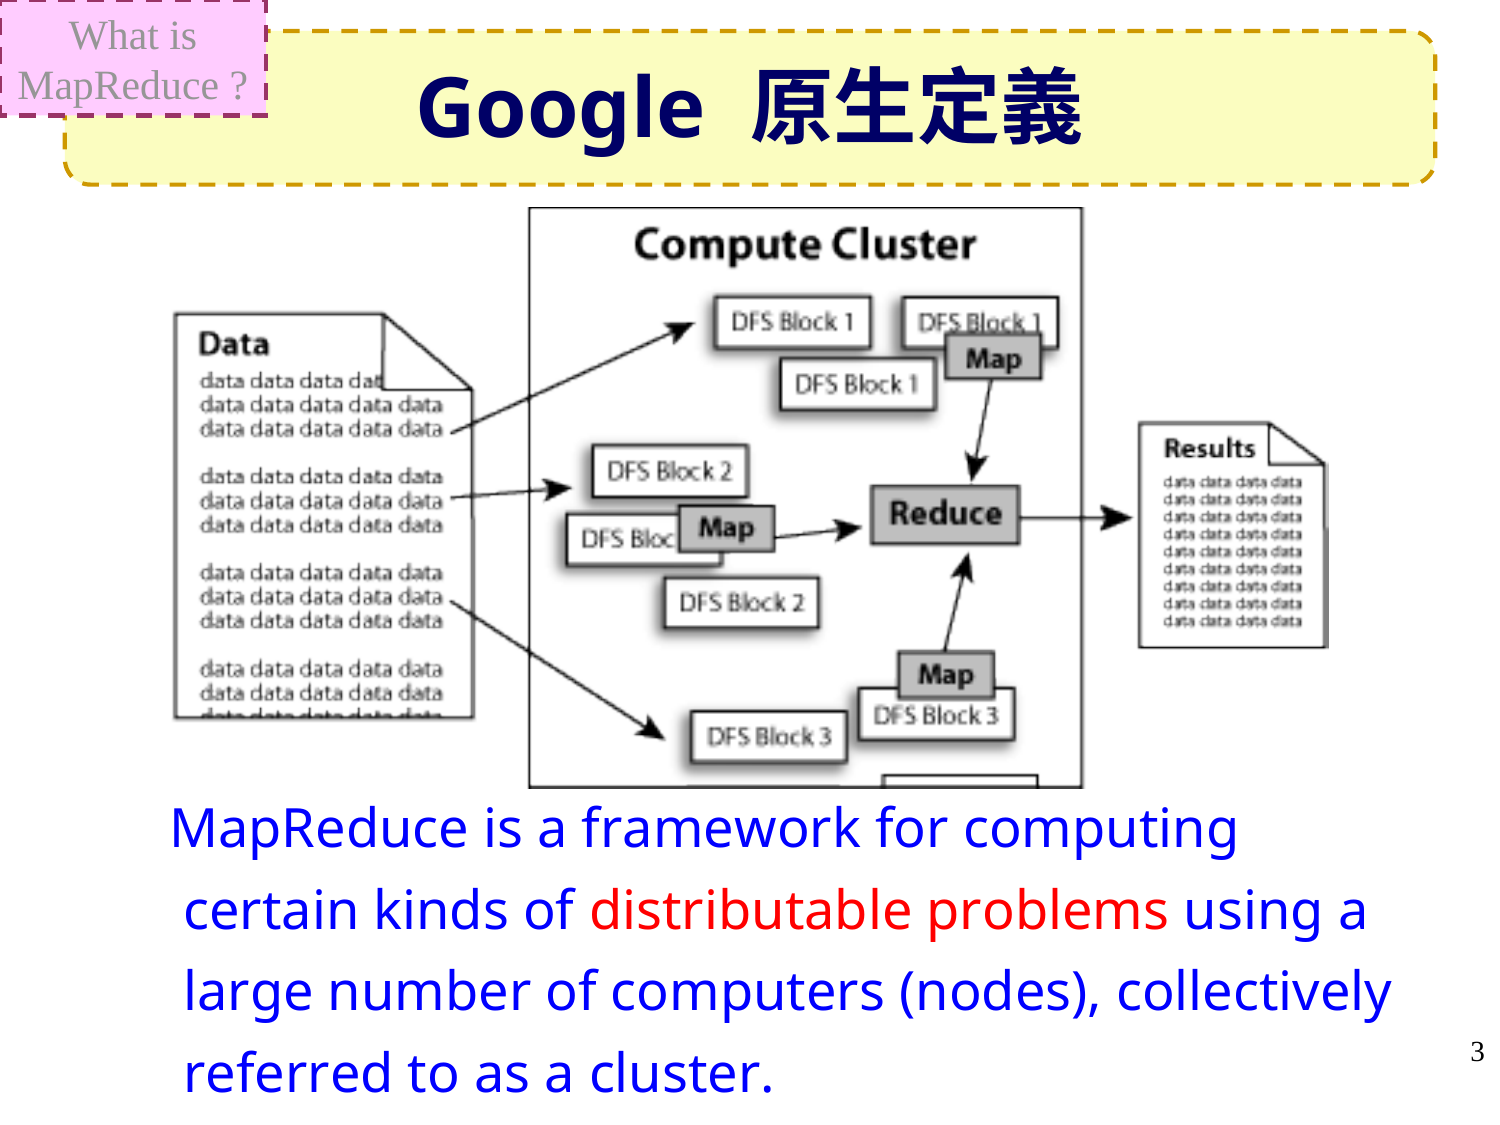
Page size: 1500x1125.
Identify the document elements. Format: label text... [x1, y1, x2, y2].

text_box What is MapReduce ? [0, 0, 266, 116]
list MapReduce is a framework for computing certain kinds of distributable problems using a large number of computers (nodes), collectively referred to as a cluster. [112, 774, 1412, 1076]
text_box [159, 208, 1329, 789]
title Google 原生定義 [112, 30, 1388, 173]
text_box <編號> [1324, 1025, 1500, 1101]
